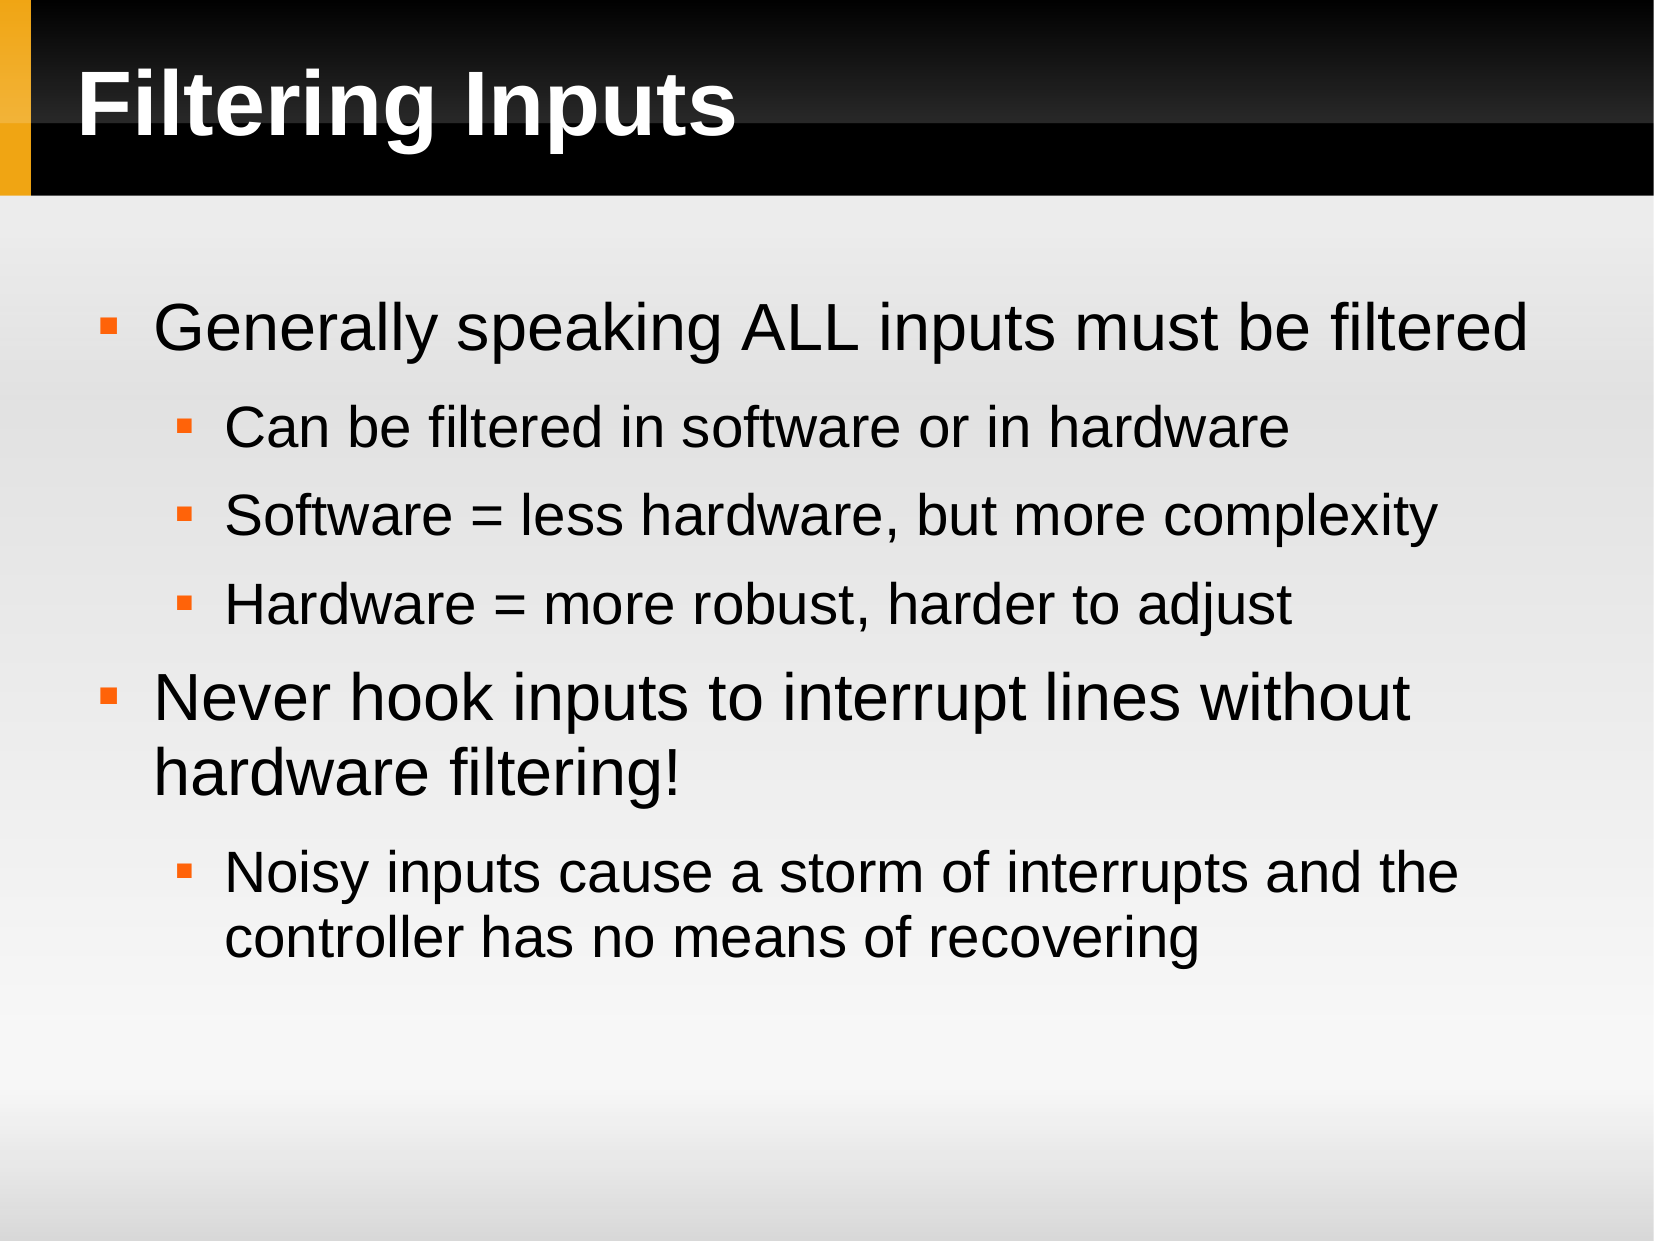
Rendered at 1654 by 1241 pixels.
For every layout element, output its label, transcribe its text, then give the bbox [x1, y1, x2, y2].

picture [0, 0, 1654, 1241]
title Filtering Inputs [76, 0, 1565, 208]
list Generally speaking ALL inputs must be filtered Can be filtered in software or in hardware Software = less hardware, but more complexity Hardware = more robust, harder to adjust Never hook inputs to interrupt lines without hardware filtering! Noisy inputs cause a storm of interrupts and the controller has no means of recovering [82, 290, 1571, 1109]
